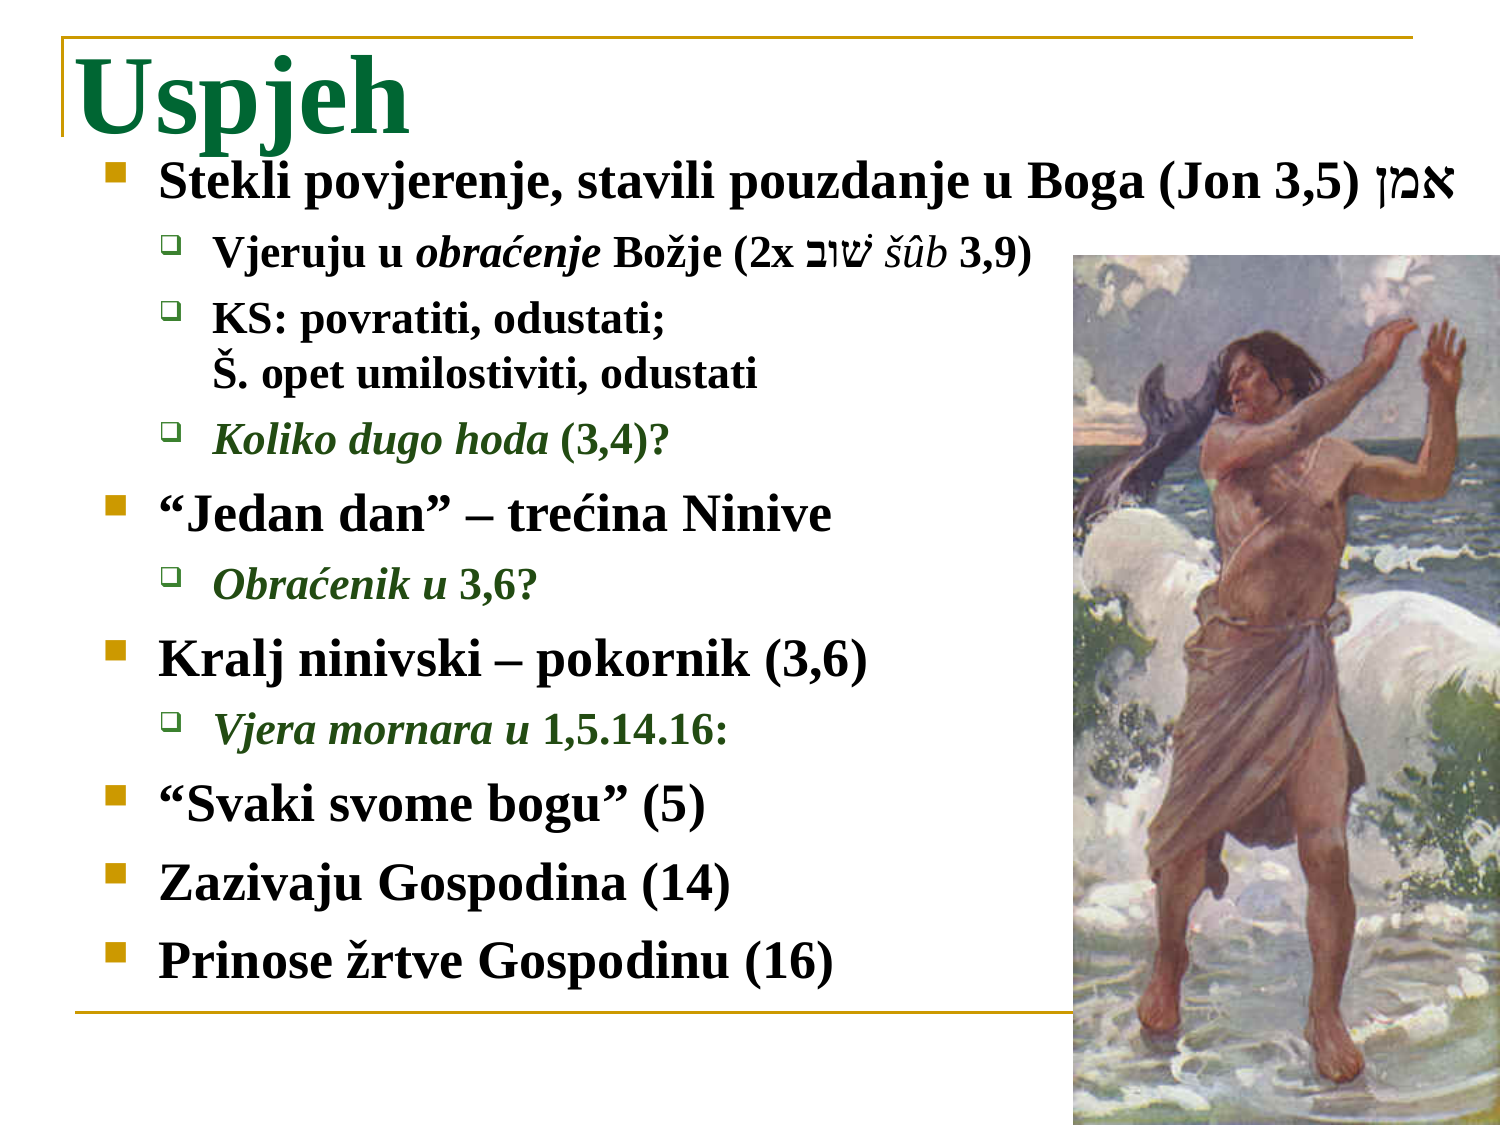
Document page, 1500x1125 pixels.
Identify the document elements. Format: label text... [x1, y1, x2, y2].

picture [1073, 255, 1500, 1125]
list Stekli povjerenje, stavili pouzdanje u Boga (Jon 3,5) אמן Vjeruju u obraćenje Božje (2x שׁוב šûb 3,9) KS: povratiti, odustati; Š. opet umilostiviti, odustati Koliko dugo hoda (3,4)? “Jedan dan” – trećina Ninive Obraćenik u 3,6? Kralj ninivski – pokornik (3,6) Vjera mornara u 1,5.14.16: “Svaki svome bogu” (5) Zazivaju Gospodina (14) Prinose žrtve Gospodinu (16) [87, 137, 1500, 1012]
title Uspjeh [58, 13, 1086, 201]
